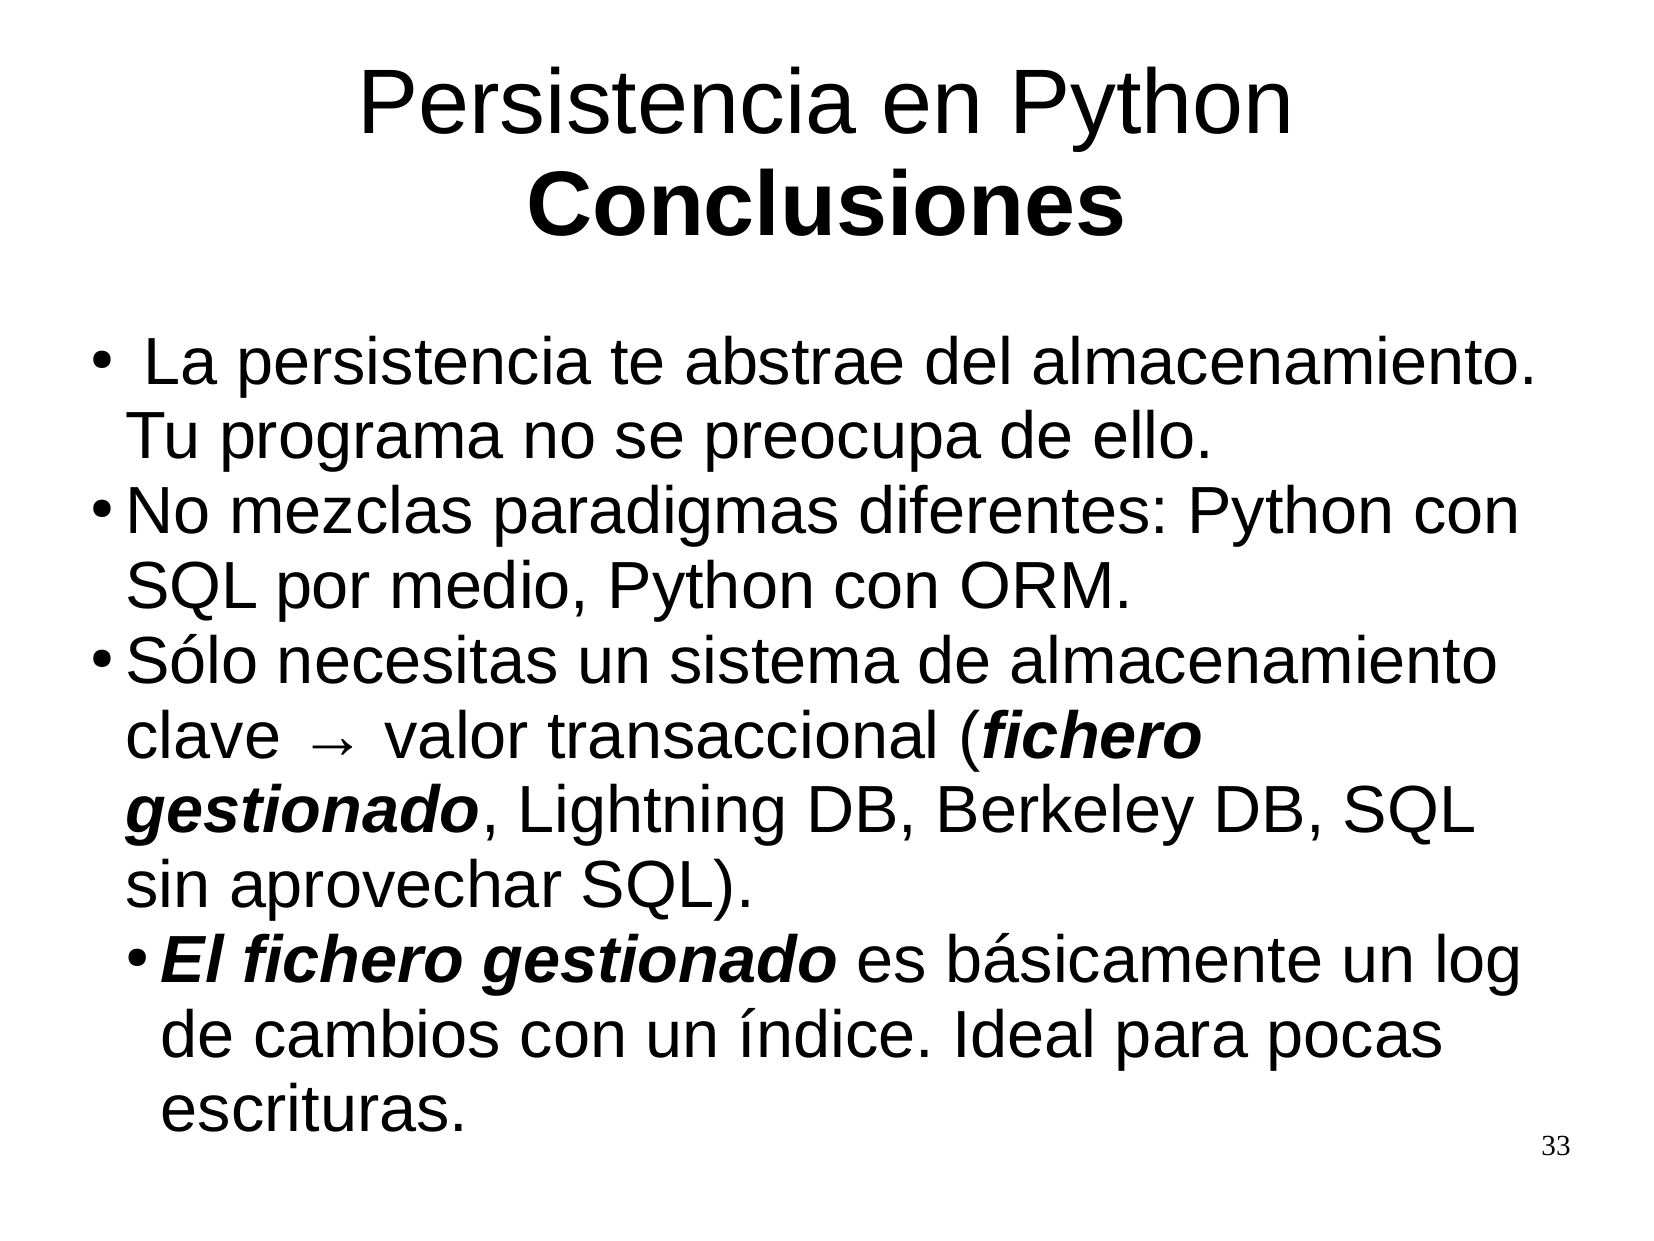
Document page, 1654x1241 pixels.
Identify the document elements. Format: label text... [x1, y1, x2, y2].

subtitle La persistencia te abstrae del almacenamiento. Tu programa no se preocupa de ello. No mezclas paradigmas diferentes: Python con SQL por medio, Python con ORM. Sólo necesitas un sistema de almacenamiento clave → valor transaccional (fichero gestionado, Lightning DB, Berkeley DB, SQL sin aprovechar SQL). El fichero gestionado es básicamente un log de cambios con un índice. Ideal para pocas escrituras. [90, 255, 1579, 1216]
text_box [82, 49, 1571, 1010]
